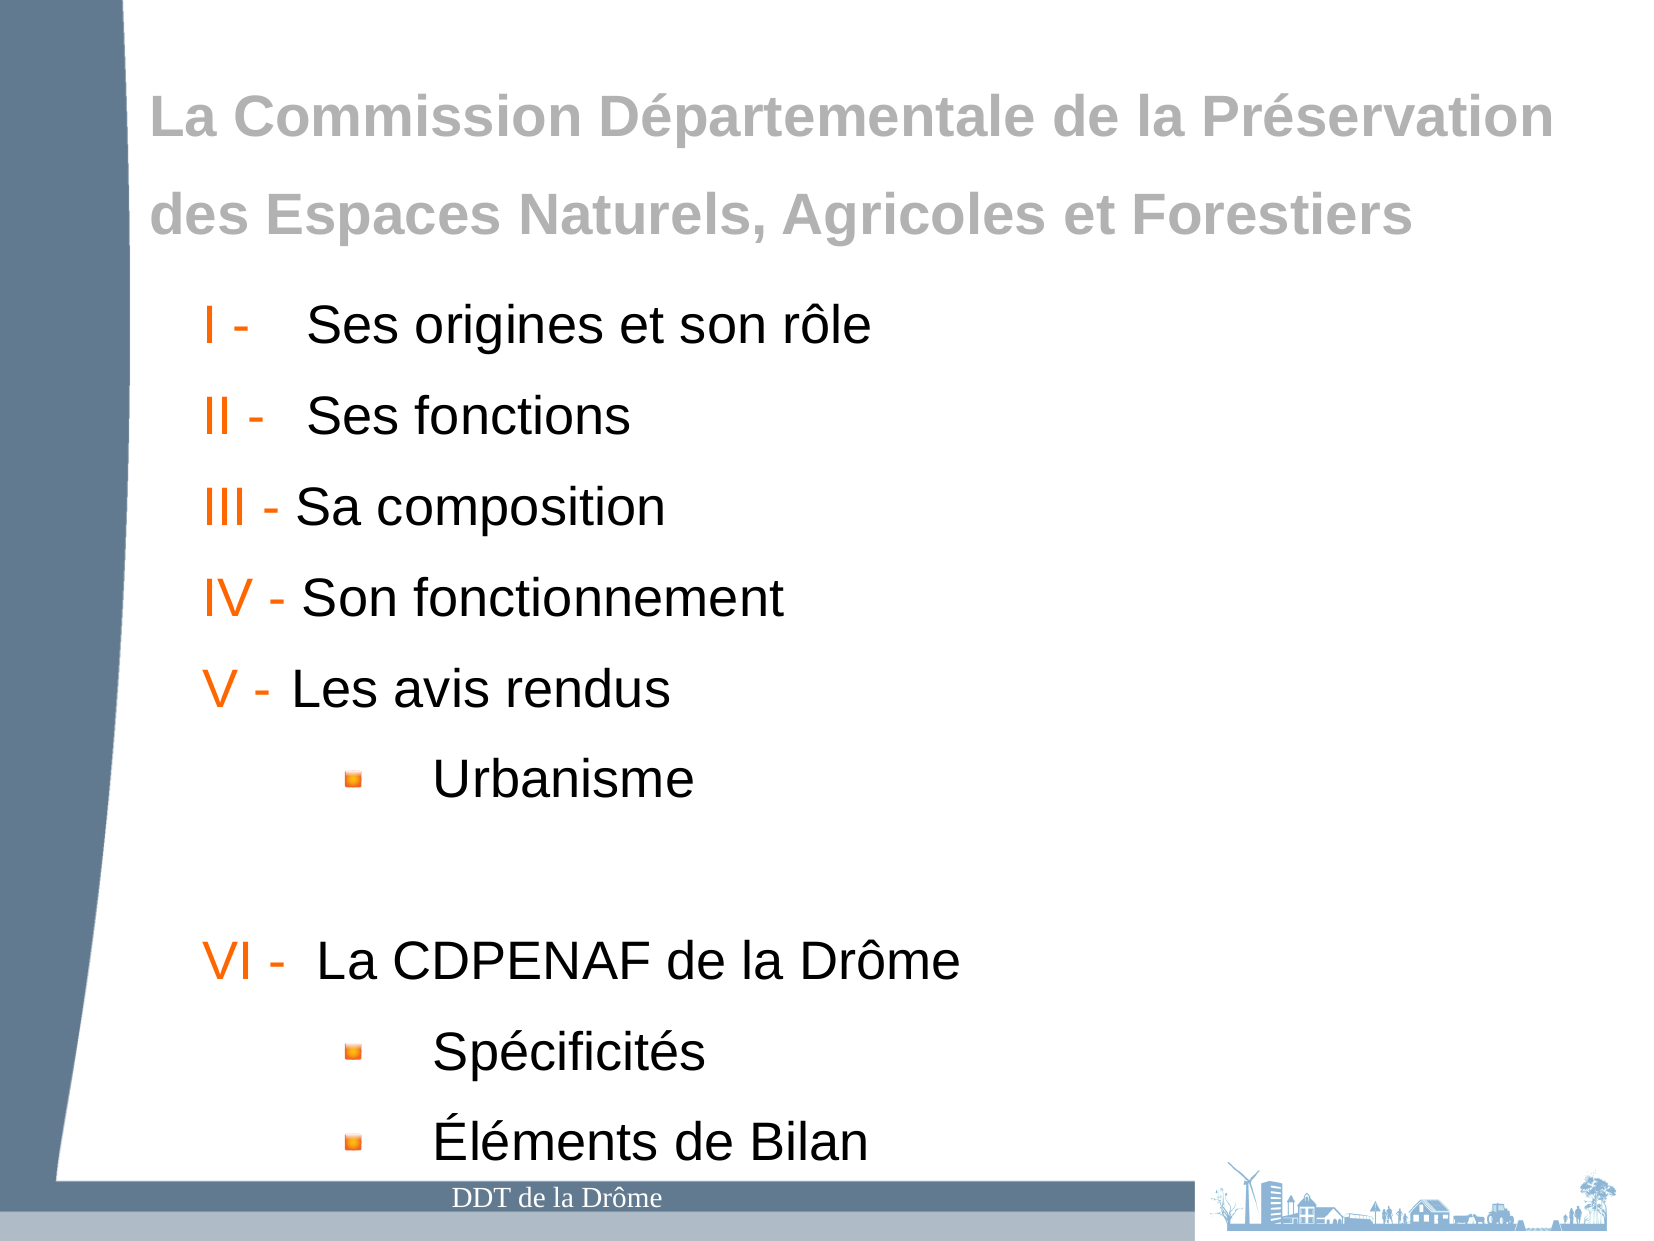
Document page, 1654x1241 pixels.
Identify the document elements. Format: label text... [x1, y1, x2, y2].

title La Commission Départementale de la Préservation des Espaces Naturels, Agricoles et Forestiers [149, 18, 1624, 280]
text_box Ses origines et son rôle Ses fonctions Sa composition Son fonctionnement Les avis rendus Urbanisme La CDPENAF de la Drôme Spécificités Éléments de Bilan [187, 584, 1448, 784]
